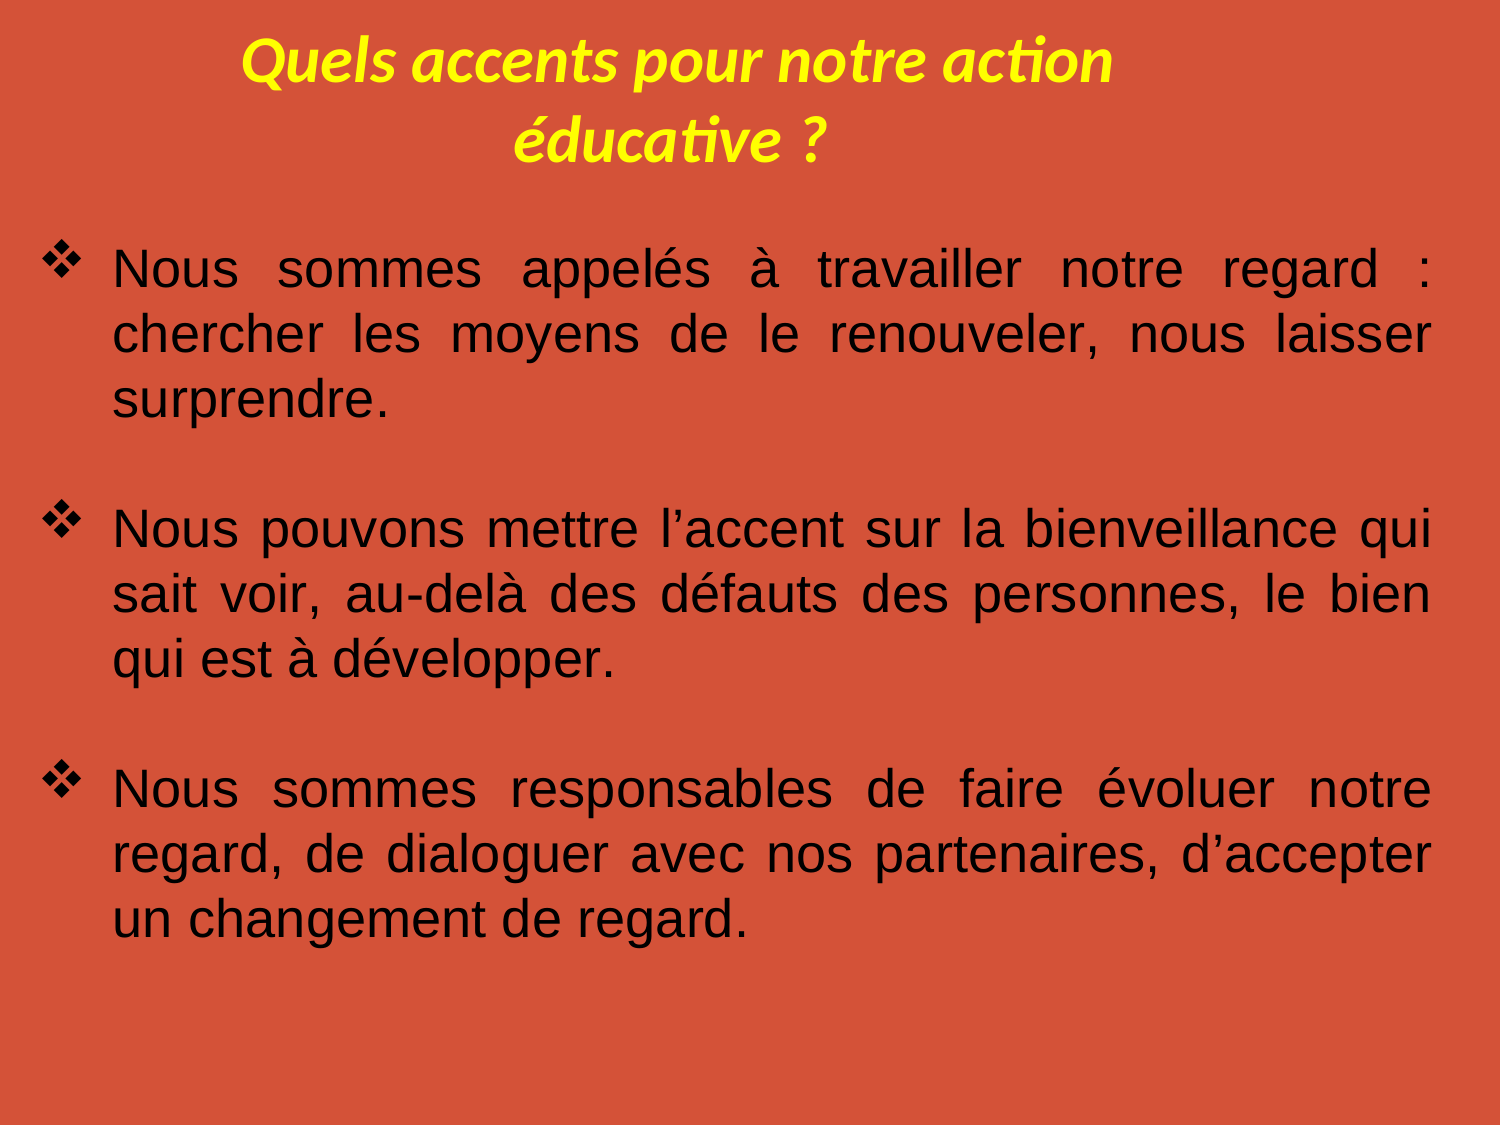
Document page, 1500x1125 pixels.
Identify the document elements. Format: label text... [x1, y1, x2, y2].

text_box Nous sommes appelés à travailler notre regard : chercher les moyens de le renouveler, nous laisser surprendre. Nous pouvons mettre l’accent sur la bienveillance qui sait voir, au-delà des défauts des personnes, le bien qui est à développer. Nous sommes responsables de faire évoluer notre regard, de dialoguer avec nos partenaires, d’accepter un changement de regard. [22, 225, 1450, 1046]
text_box Quels accents pour notre action éducative ? [87, 8, 1270, 184]
